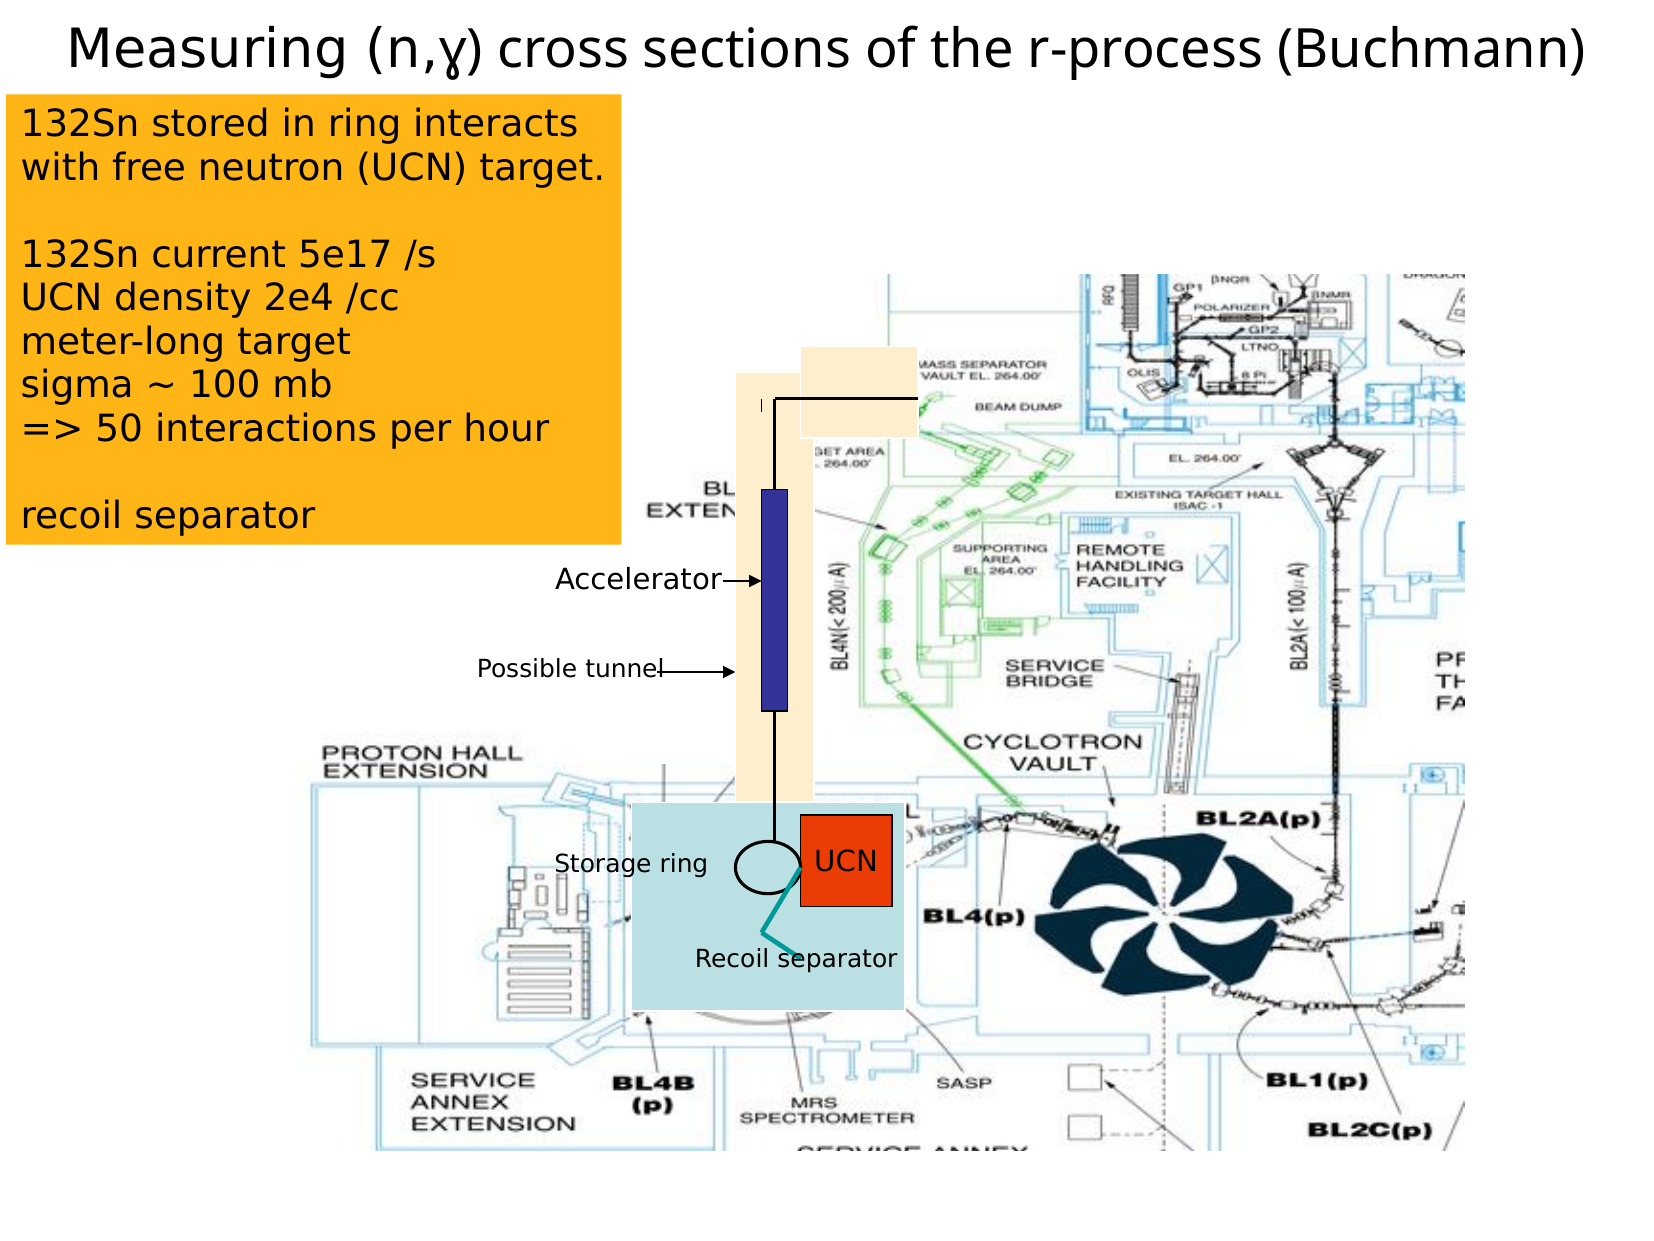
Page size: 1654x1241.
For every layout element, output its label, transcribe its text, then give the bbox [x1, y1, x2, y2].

text_box 132Sn stored in ring interacts with free neutron (UCN) target. 132Sn current 5e17 /s UCN density 2e4 /cc meter-long target sigma ~ 100 mb => 50 interactions per hour recoil separator [5, 94, 622, 545]
title Measuring (n,ɣ) cross sections of the r-process (Buchmann) [0, 0, 1654, 151]
text_box Storage ring [539, 841, 724, 887]
text_box Accelerator [540, 554, 762, 605]
text_box Possible tunnel [462, 646, 761, 691]
picture [292, 273, 1465, 1152]
text_box [605, 346, 919, 1011]
text_box UCN [800, 815, 892, 907]
text_box Recoil separator [679, 936, 913, 982]
